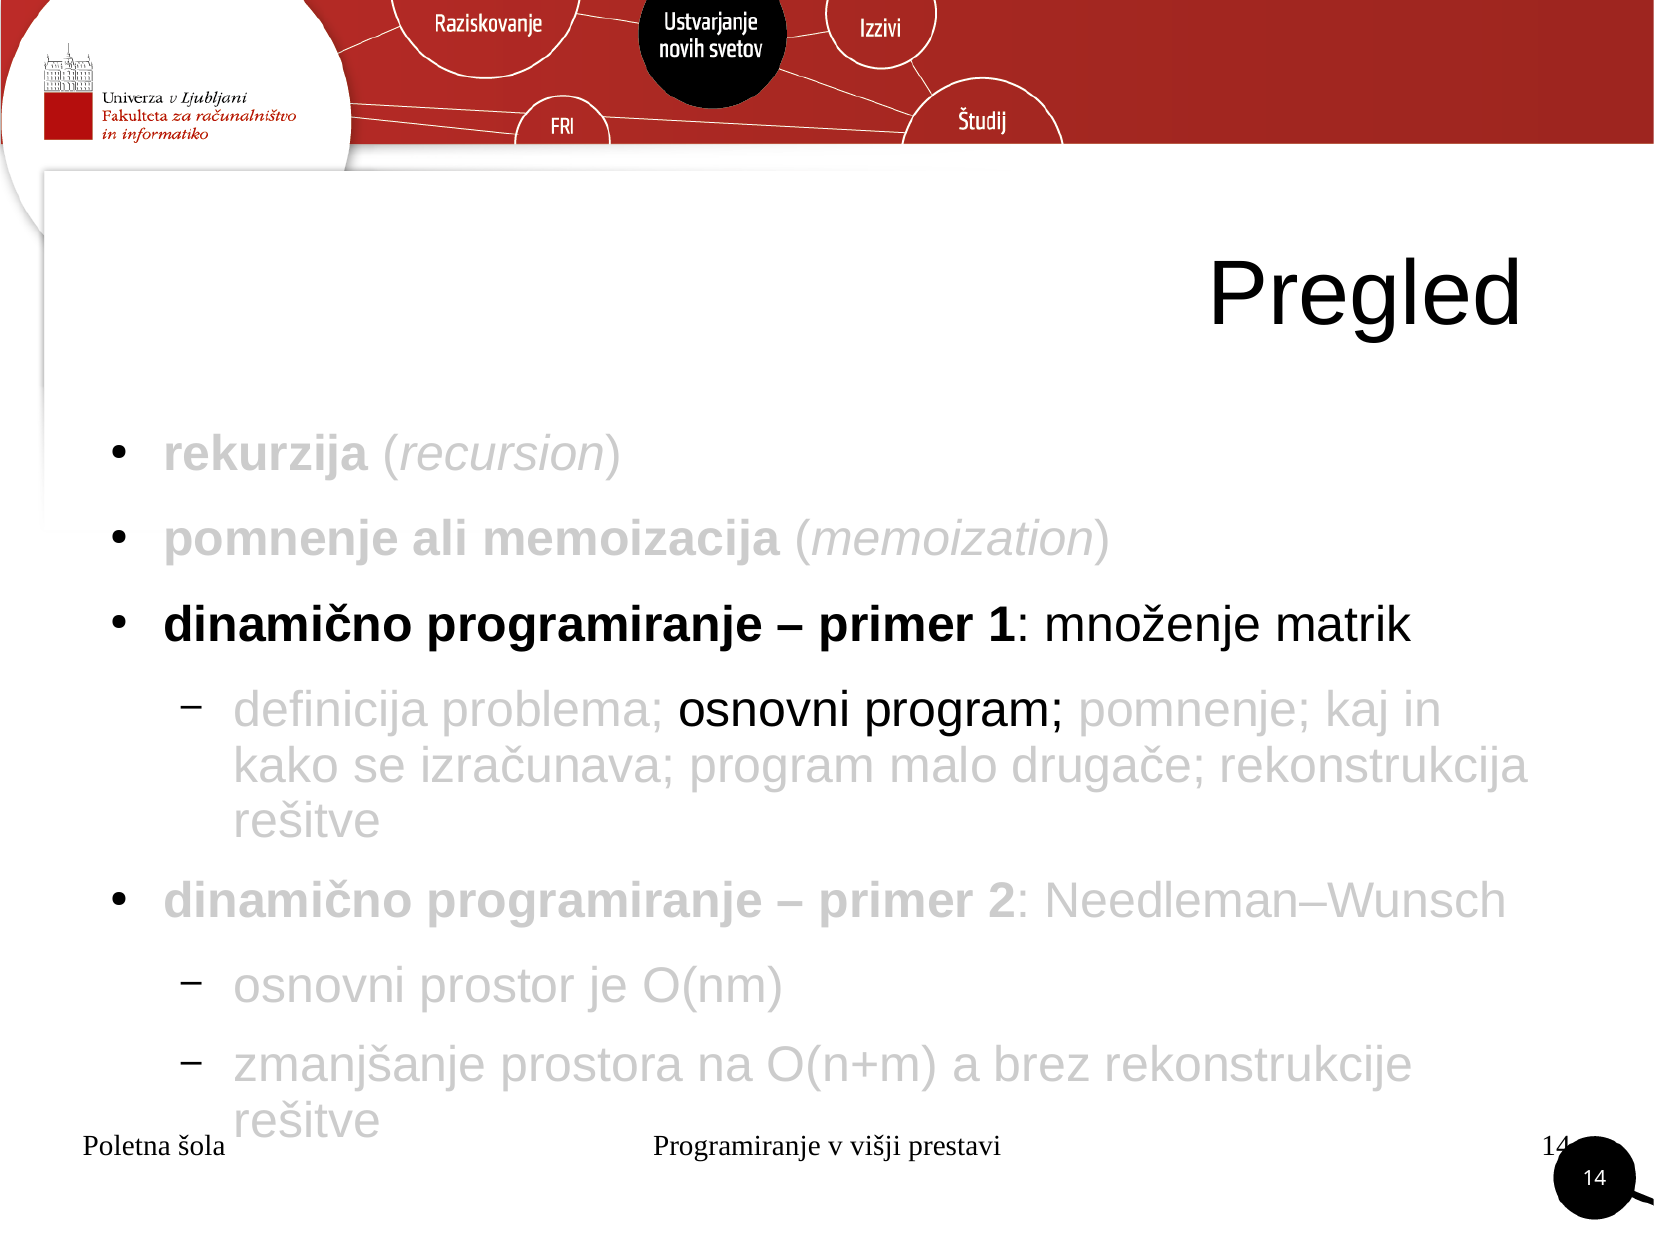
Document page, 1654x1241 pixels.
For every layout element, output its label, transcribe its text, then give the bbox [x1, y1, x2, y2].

picture [0, 0, 1654, 1241]
text_box <številka> [1553, 1145, 1636, 1212]
list rekurzija (recursion) pomnenje ali memoizacija (memoization) dinamično programiranje – primer 1: množenje matrik definicija problema; osnovni program; pomnenje; kaj in kako se izračunava; program malo drugače; rekonstrukcija rešitve dinamično programiranje – primer 2: Needleman–Wunsch osnovni prostor je O(nm) zmanjšanje prostora na O(n+m) a brez rekonstrukcije rešitve [92, 425, 1548, 1063]
title Pregled [35, 188, 1524, 397]
